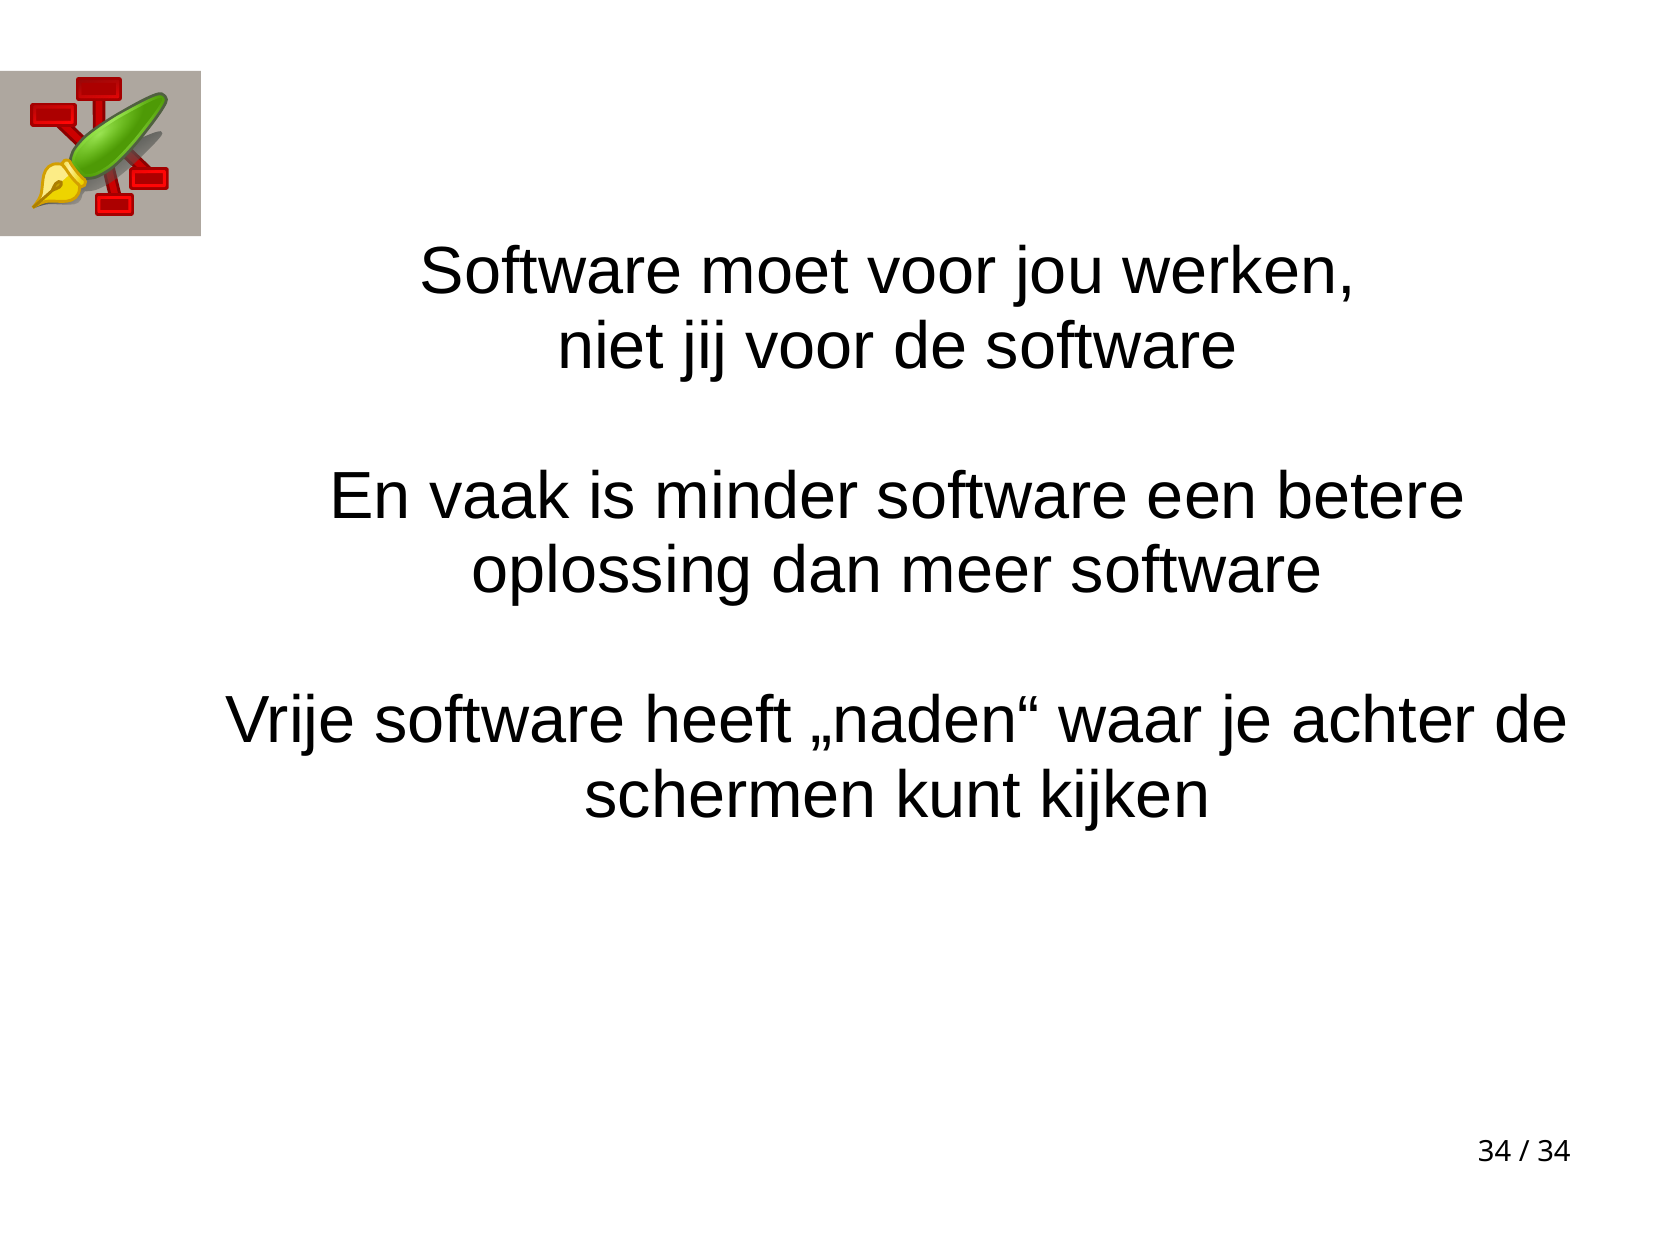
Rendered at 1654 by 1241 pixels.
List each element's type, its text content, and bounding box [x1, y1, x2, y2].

subtitle Software moet voor jou werken, niet jij voor de software En vaak is minder software een betere oplossing dan meer software Vrije software heeft „naden“ waar je achter de schermen kunt kijken [224, 47, 1571, 1018]
